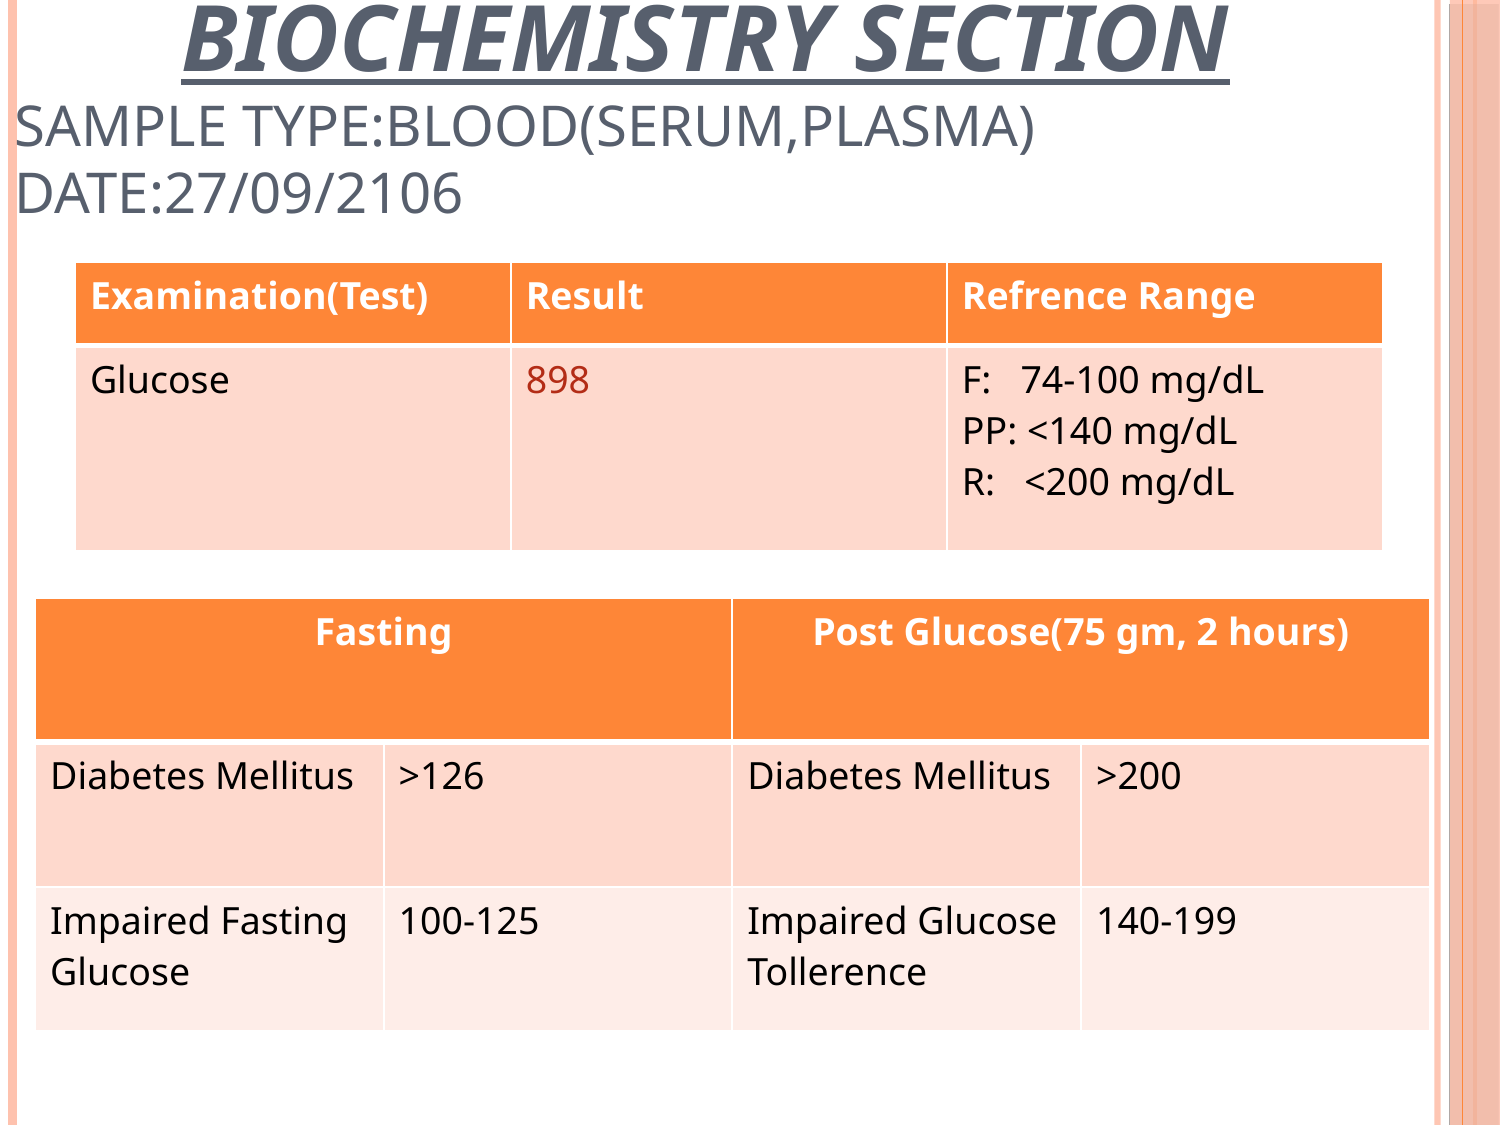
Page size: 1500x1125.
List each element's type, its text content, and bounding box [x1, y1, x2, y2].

table_cell 100-125 [385, 888, 731, 1030]
table_cell Glucose [76, 348, 510, 550]
table_cell F: 74-100 mg/dL PP: <140 mg/dL R: <200 mg/dL [948, 348, 1382, 550]
table_cell Diabetes Mellitus [733, 745, 1080, 886]
table_cell Diabetes Mellitus [36, 745, 383, 886]
table_header Refrence Range [948, 263, 1382, 343]
table_cell 140-199 [1082, 888, 1429, 1030]
table_header Result [512, 263, 946, 343]
table_cell >200 [1082, 745, 1429, 886]
table_header Examination(Test) [76, 263, 510, 343]
table_cell 898 [512, 348, 946, 550]
title Biochemistry Section Sample type:Blood(serum,plasma) date:27/09/2106 [0, 0, 1500, 233]
table_cell Impaired Fasting Glucose [36, 888, 383, 1030]
table_cell Impaired Glucose Tollerence [733, 888, 1080, 1030]
table_header Post Glucose(75 gm, 2 hours) [733, 599, 1429, 739]
table_header Fasting [36, 599, 731, 739]
table_cell >126 [385, 745, 731, 886]
